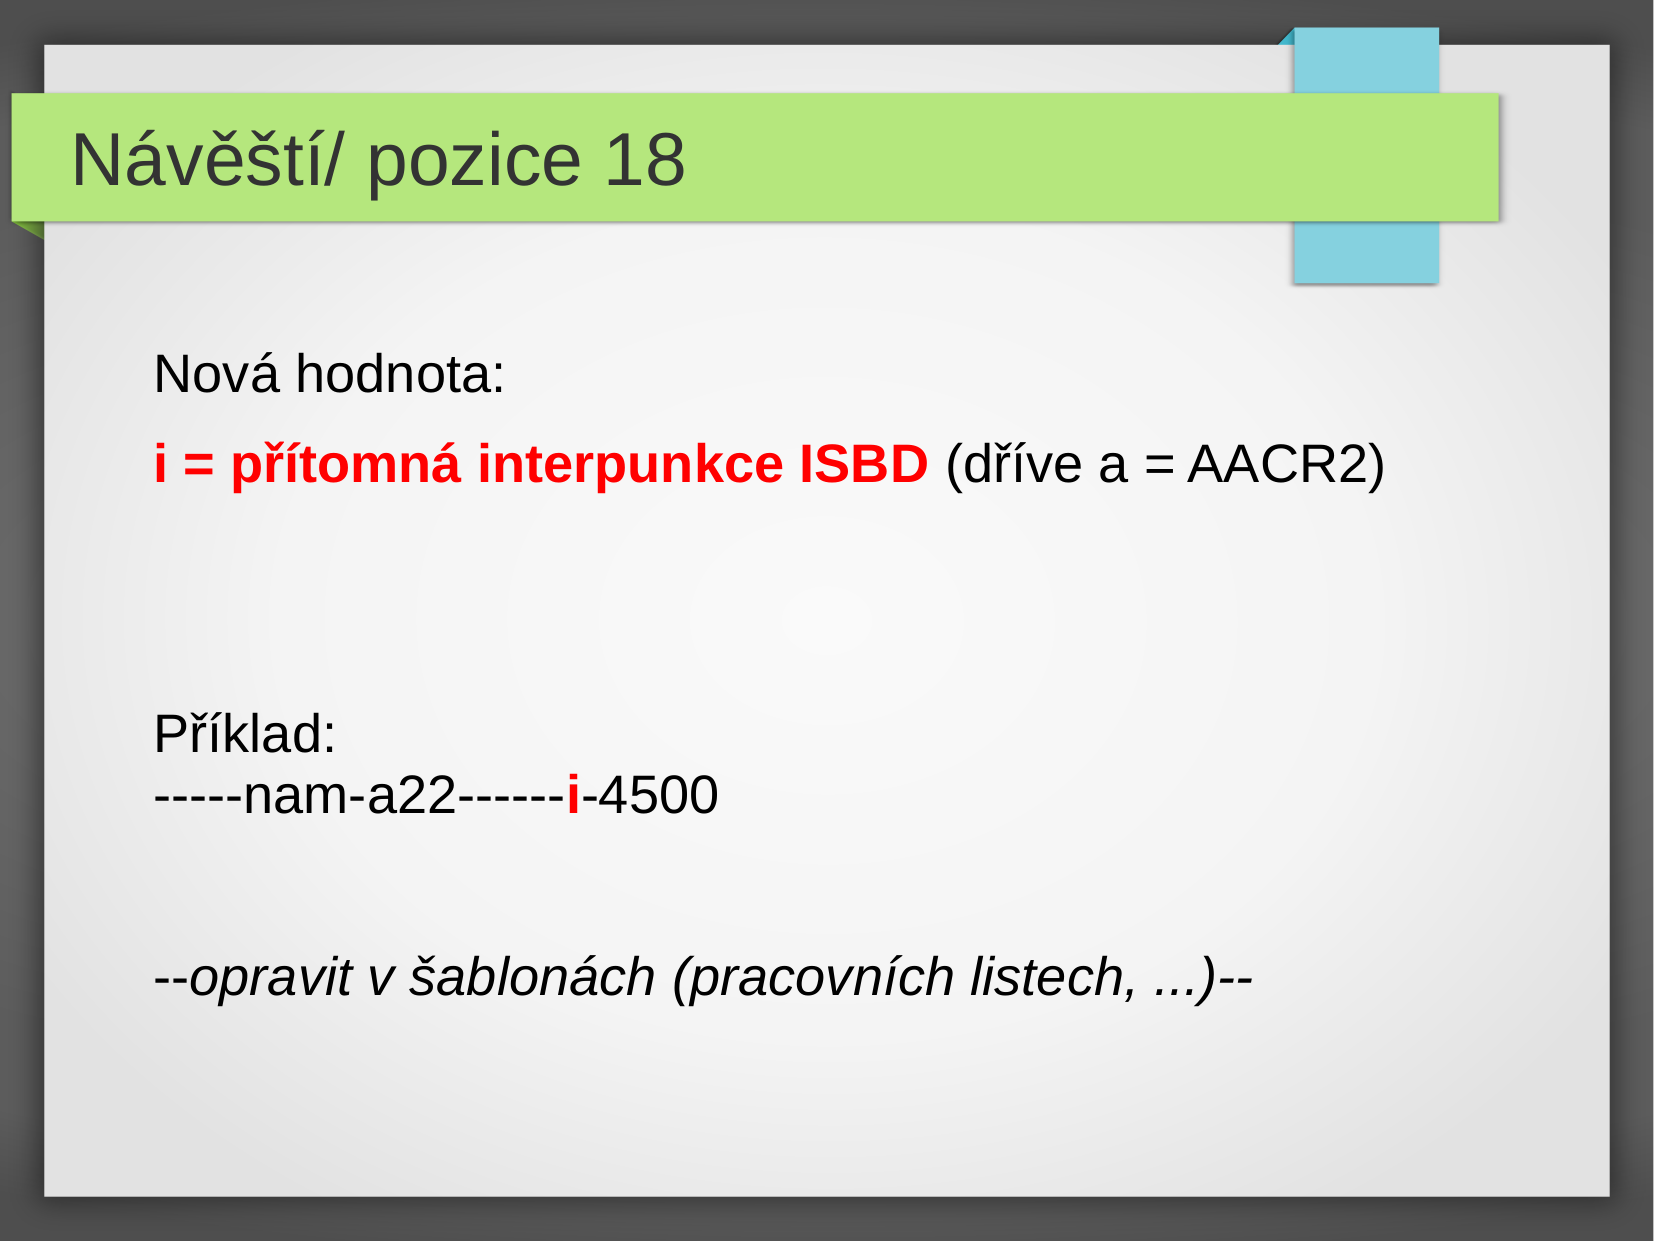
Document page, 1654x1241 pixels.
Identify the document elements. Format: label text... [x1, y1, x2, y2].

picture [0, 0, 1654, 1241]
list Nová hodnota: i = přítomná interpunkce ISBD (dříve a = AACR2) Příklad: -----nam-a22------i-4500 --opravit v šablonách (pracovních listech, ...)-- [82, 343, 1538, 1063]
title Návěští/ pozice 18 [70, 106, 1229, 213]
